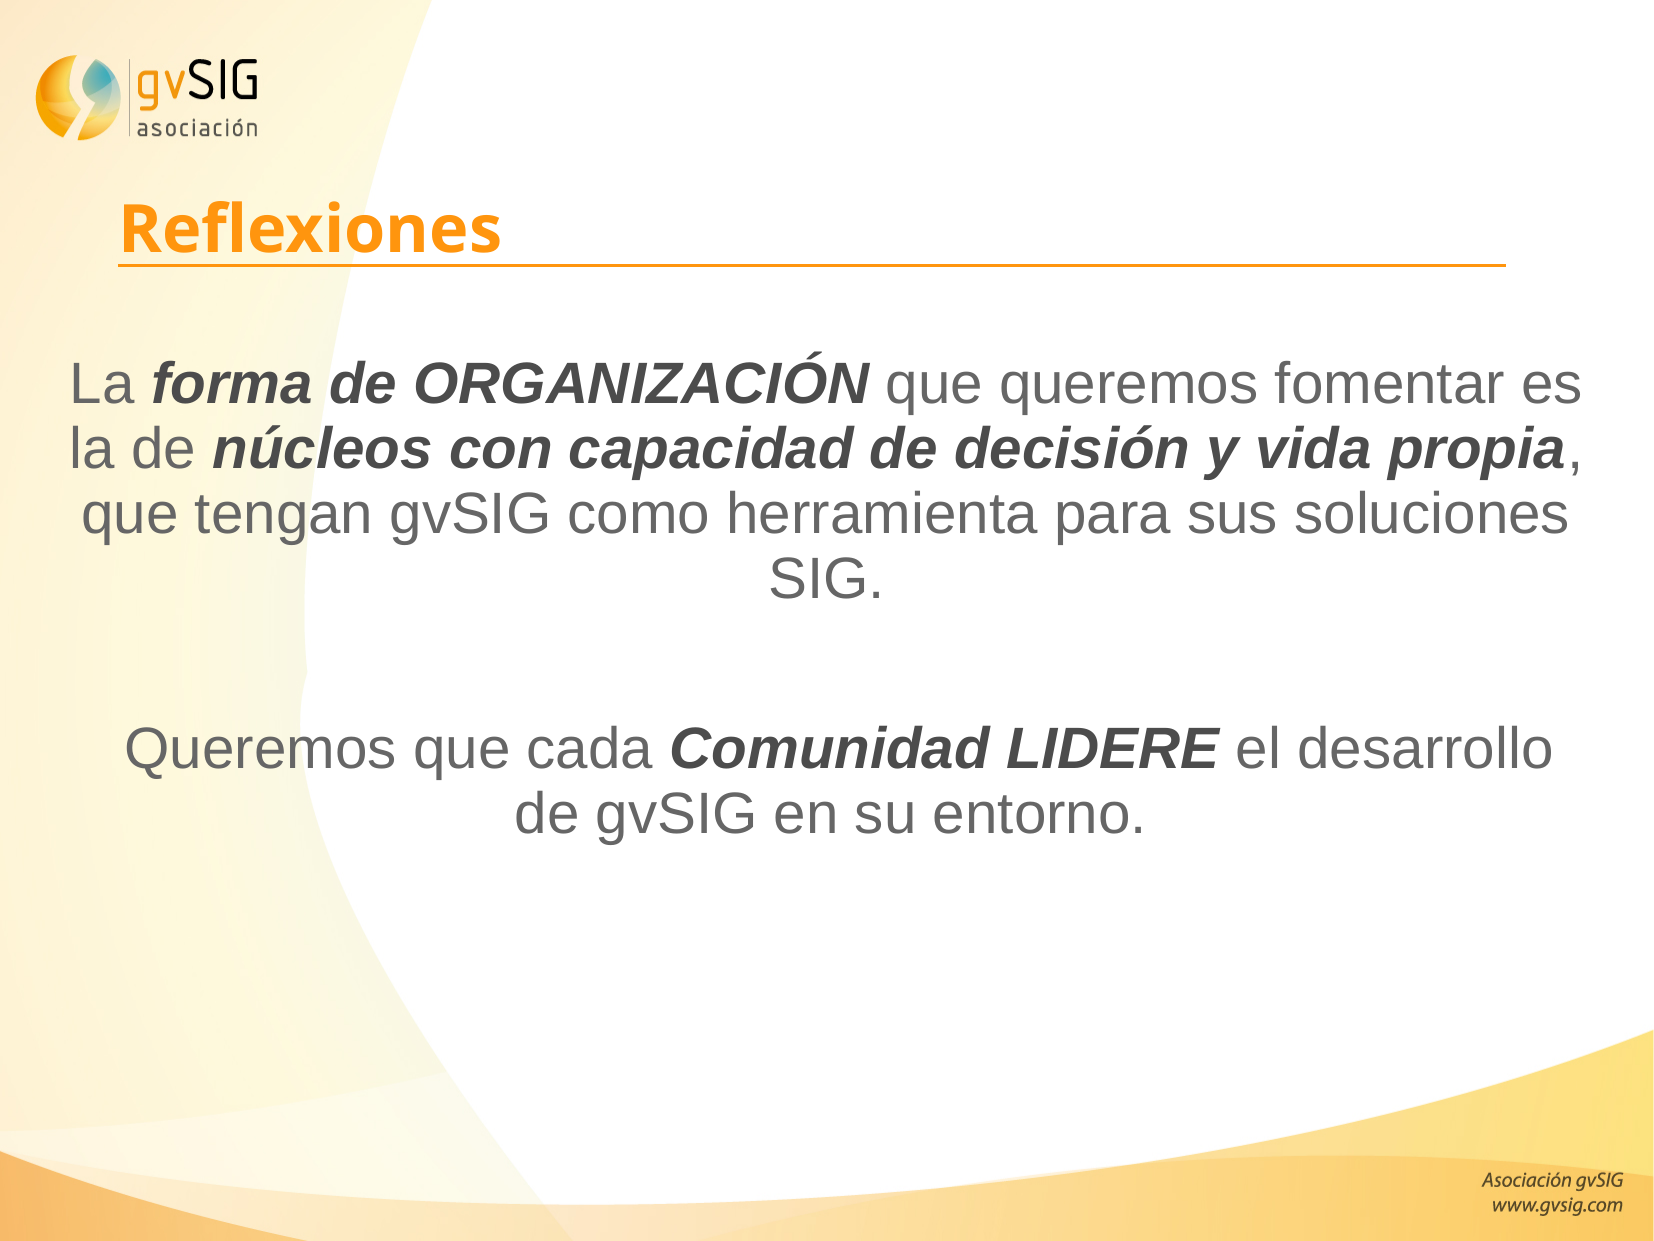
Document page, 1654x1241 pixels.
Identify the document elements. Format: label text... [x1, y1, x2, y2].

title Reflexiones [118, 177, 1607, 276]
picture [0, 0, 1654, 1241]
text_box Queremos que cada Comunidad LIDERE el desarrollo de gvSIG en su entorno. [88, 708, 1591, 855]
text_box La forma de ORGANIZACIÓN que queremos fomentar es la de núcleos con capacidad de decisión y vida propia, que tengan gvSIG como herramienta para sus soluciones SIG. [29, 343, 1625, 621]
